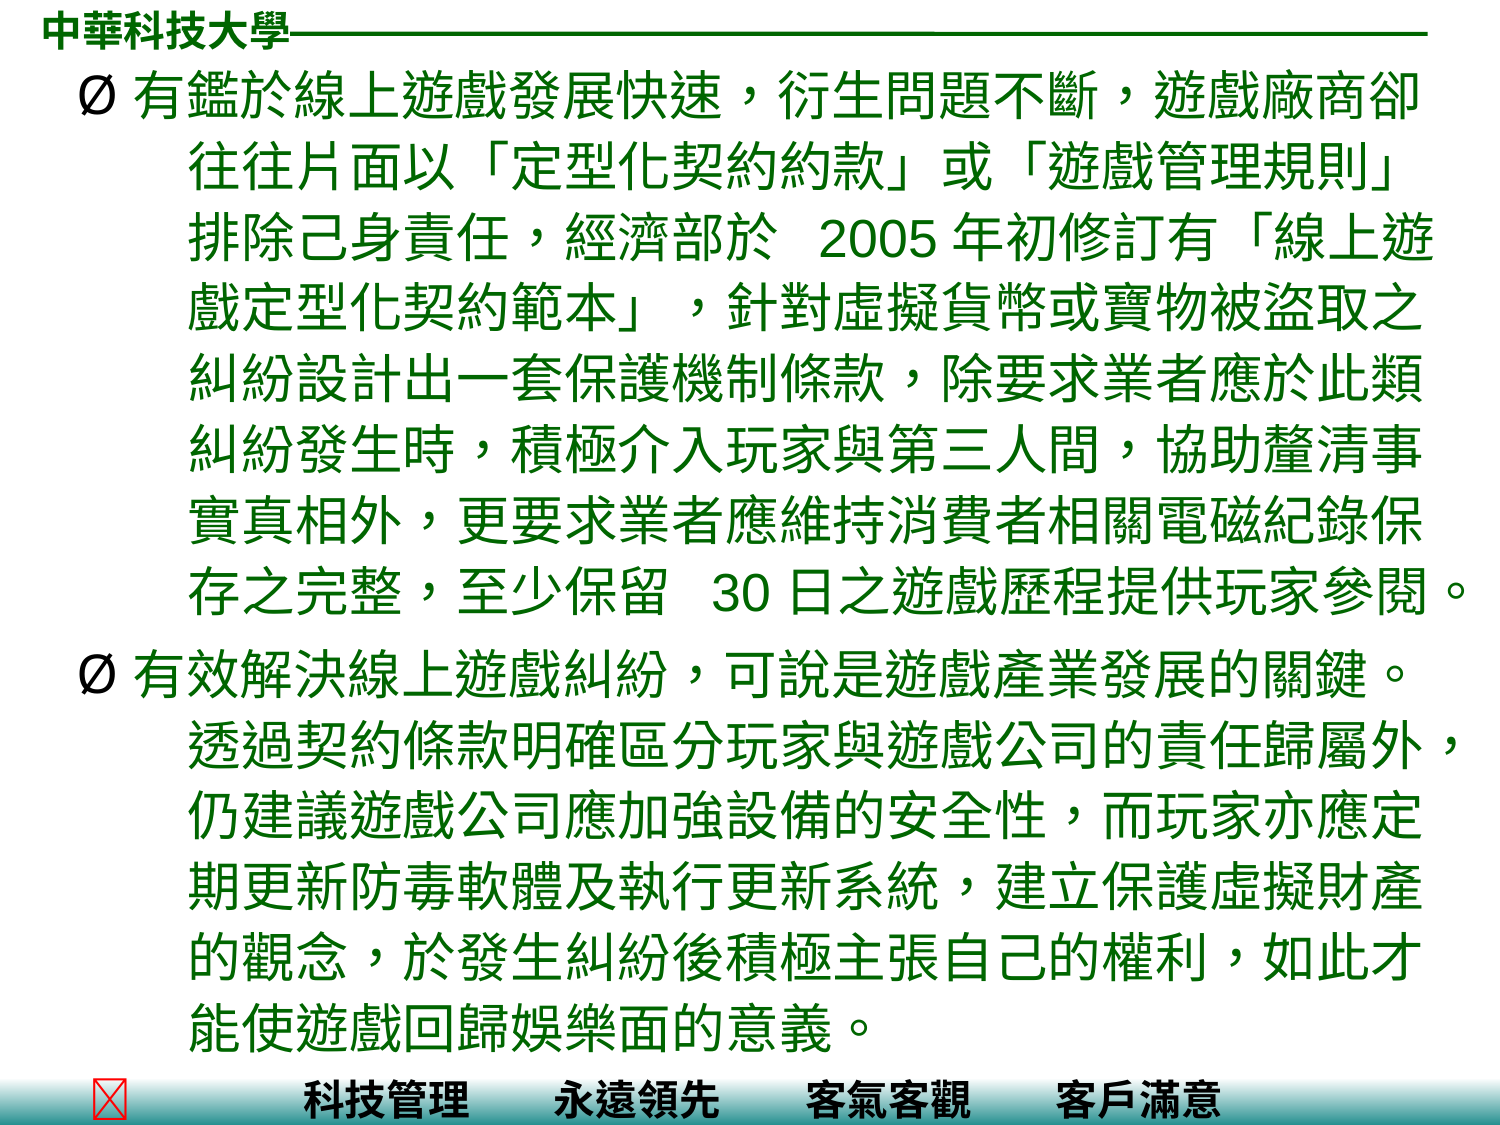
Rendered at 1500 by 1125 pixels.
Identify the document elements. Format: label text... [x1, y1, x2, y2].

list 有鑑於線上遊戲發展快速，衍生問題不斷，遊戲廠商卻往往片面以「定型化契約約款」或「遊戲管理規則」排除己身責任，經濟部於 2005年初修訂有「線上遊戲定型化契約範本」，針對虛擬貨幣或寶物被盜取之糾紛設計出一套保護機制條款，除要求業者應於此類糾紛發生時，積極介入玩家與第三人間，協助釐清事實真相外，更要求業者應維持消費者相關電磁紀錄保存之完整，至少保留 30日之遊戲歷程提供玩家參閱。 有效解決線上遊戲糾紛，可說是遊戲產業發展的關鍵。透過契約條款明確區分玩家與遊戲公司的責任歸屬外，仍建議遊戲公司應加強設備的安全性，而玩家亦應定期更新防毒軟體及執行更新系統，建立保護虛擬財產的觀念，於發生糾紛後積極主張自己的權利，如此才能使遊戲回歸娛樂面的意義。 [76, 47, 1440, 1098]
